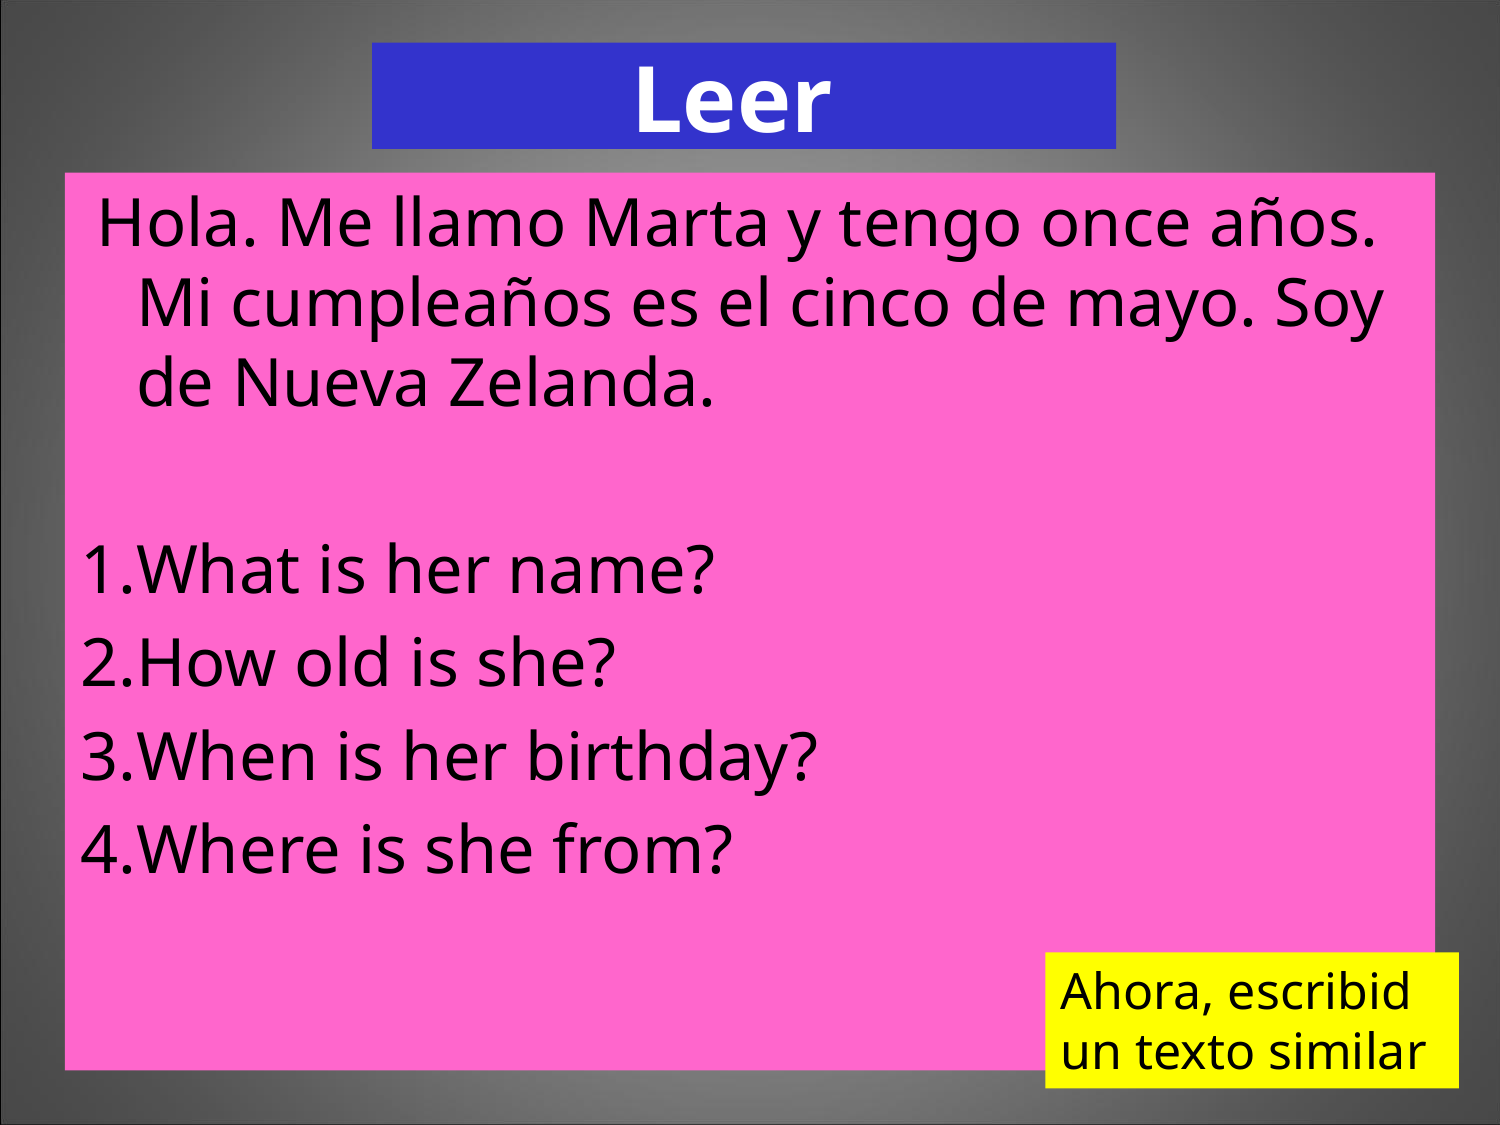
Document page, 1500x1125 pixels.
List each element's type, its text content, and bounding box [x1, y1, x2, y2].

text_box Ahora, escribid un texto similar [1045, 952, 1459, 1089]
list Hola. Me llamo Marta y tengo once años. Mi cumpleaños es el cinco de mayo. Soy de Nueva Zelanda. What is her name? How old is she? When is her birthday? Where is she from? [64, 172, 1436, 1071]
picture [0, 0, 1500, 1125]
title Leer [372, 42, 1117, 149]
